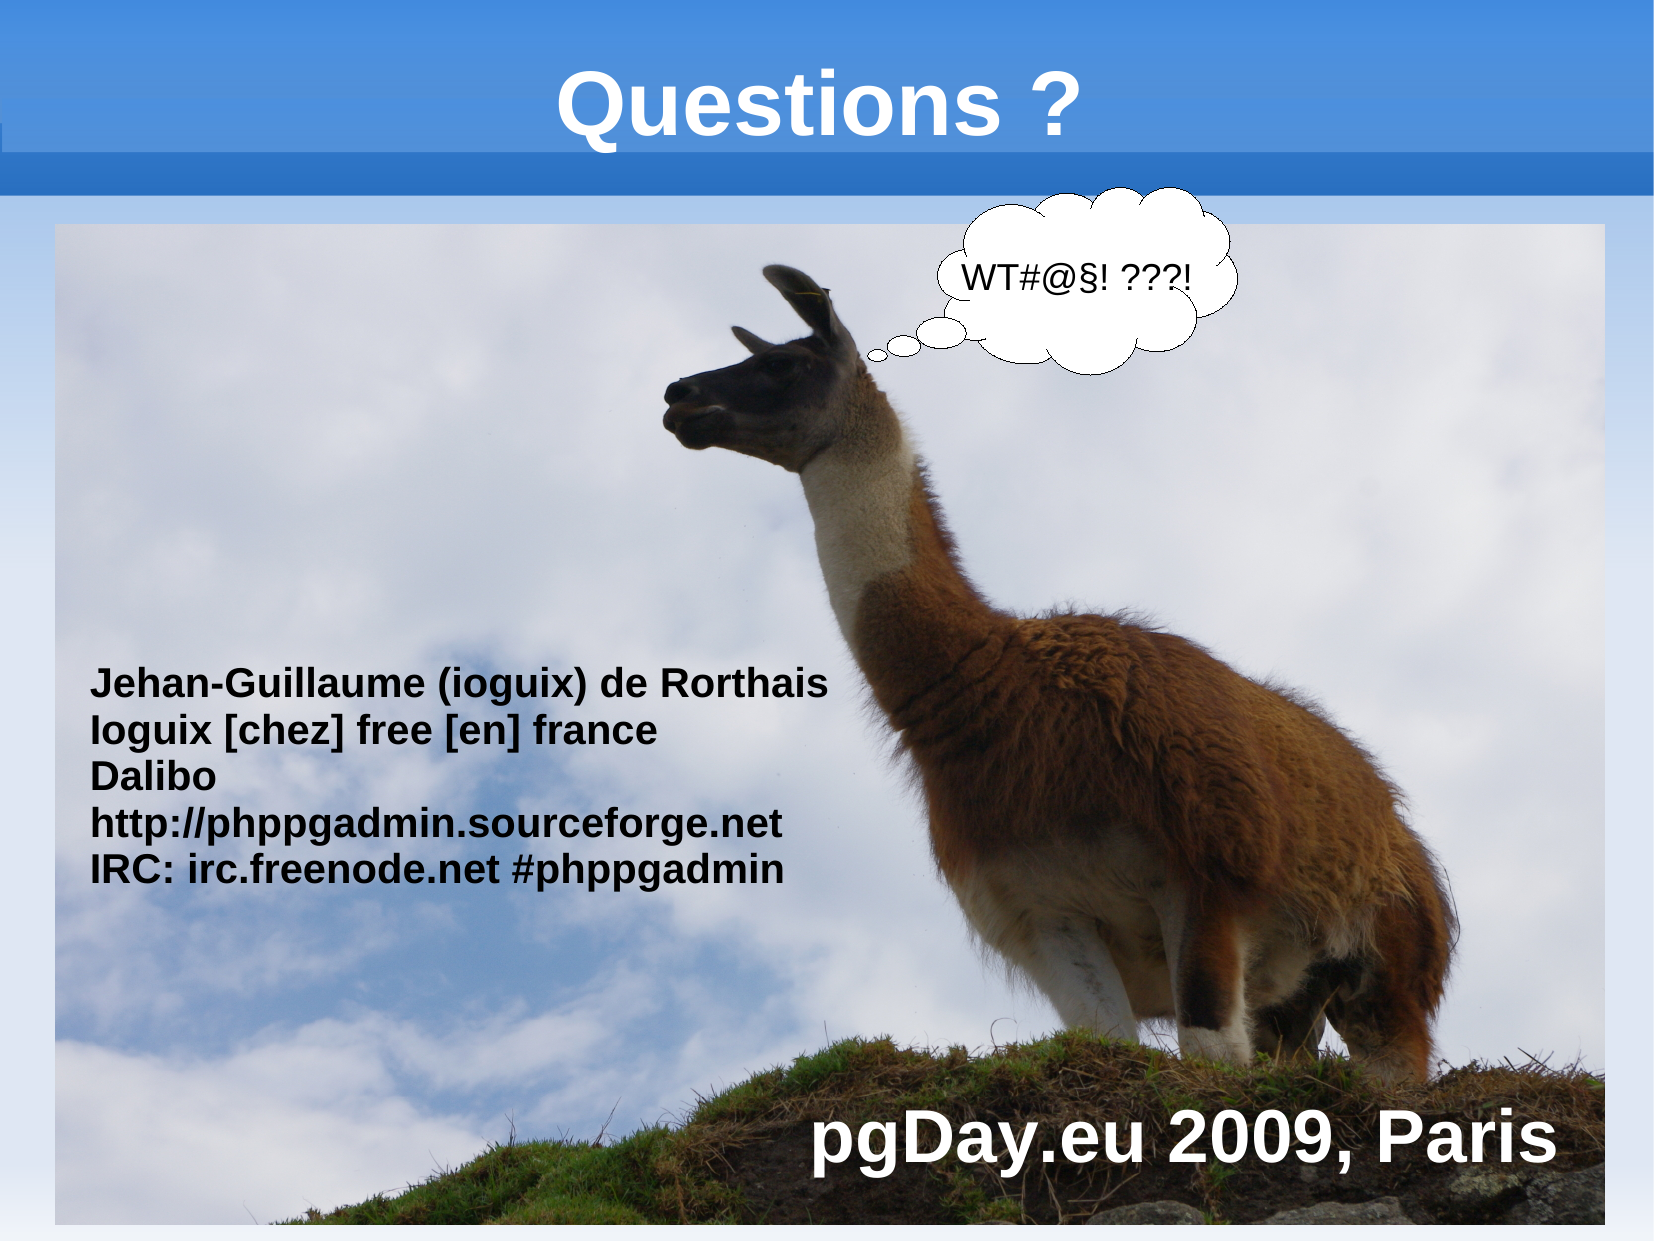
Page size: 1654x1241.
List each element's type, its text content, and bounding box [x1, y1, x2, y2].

text_box pgDay.eu 2009, Paris [795, 1087, 1576, 1200]
picture [0, 0, 1654, 1241]
title Questions ? [76, 7, 1565, 200]
text_box WT#@§! ???! [867, 349, 888, 362]
text_box WT#@§! ???! [887, 187, 1238, 376]
text_box Jehan-Guillaume (ioguix) de Rorthais Ioguix [chez] free [en] france Dalibo http://phppgadmin.sourceforge.net IRC: irc.freenode.net #phppgadmin [75, 652, 845, 992]
